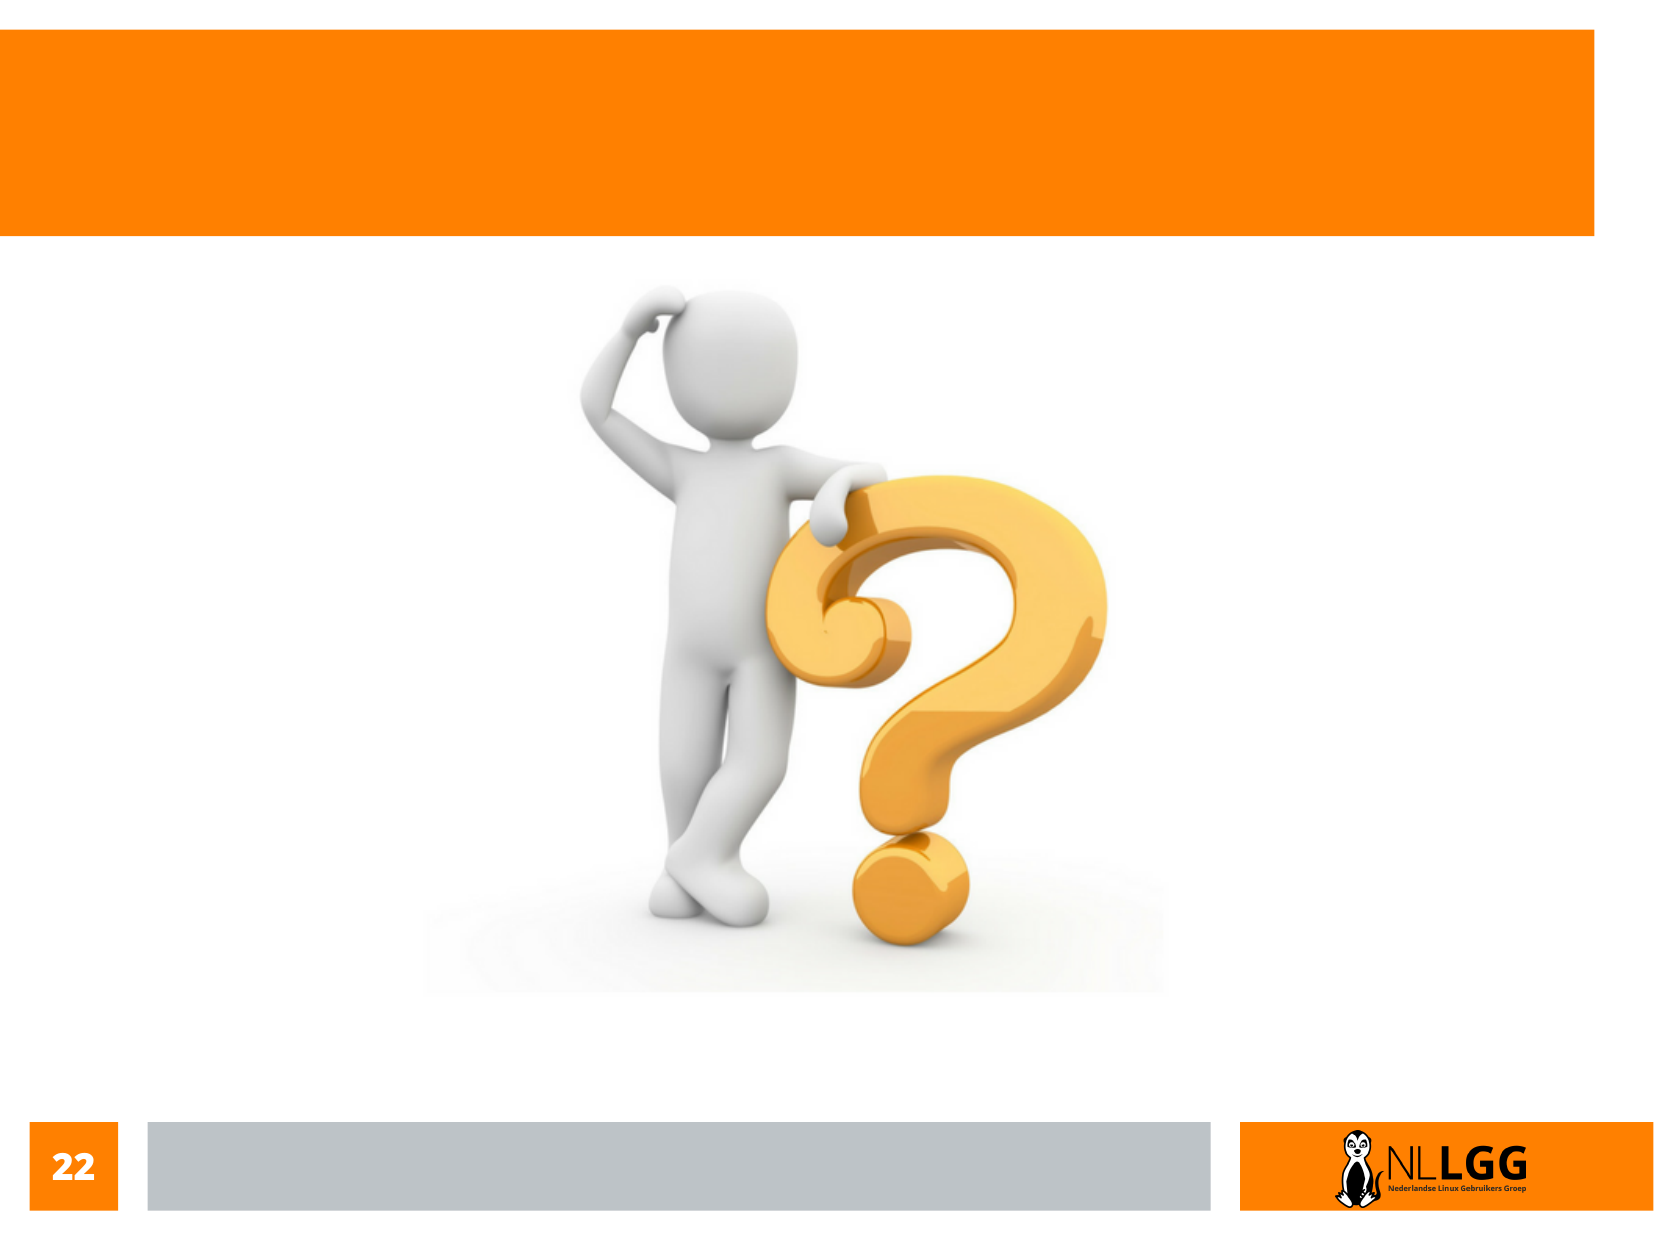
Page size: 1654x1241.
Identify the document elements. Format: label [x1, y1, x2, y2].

picture [1335, 1130, 1526, 1208]
picture [333, 249, 1334, 1000]
